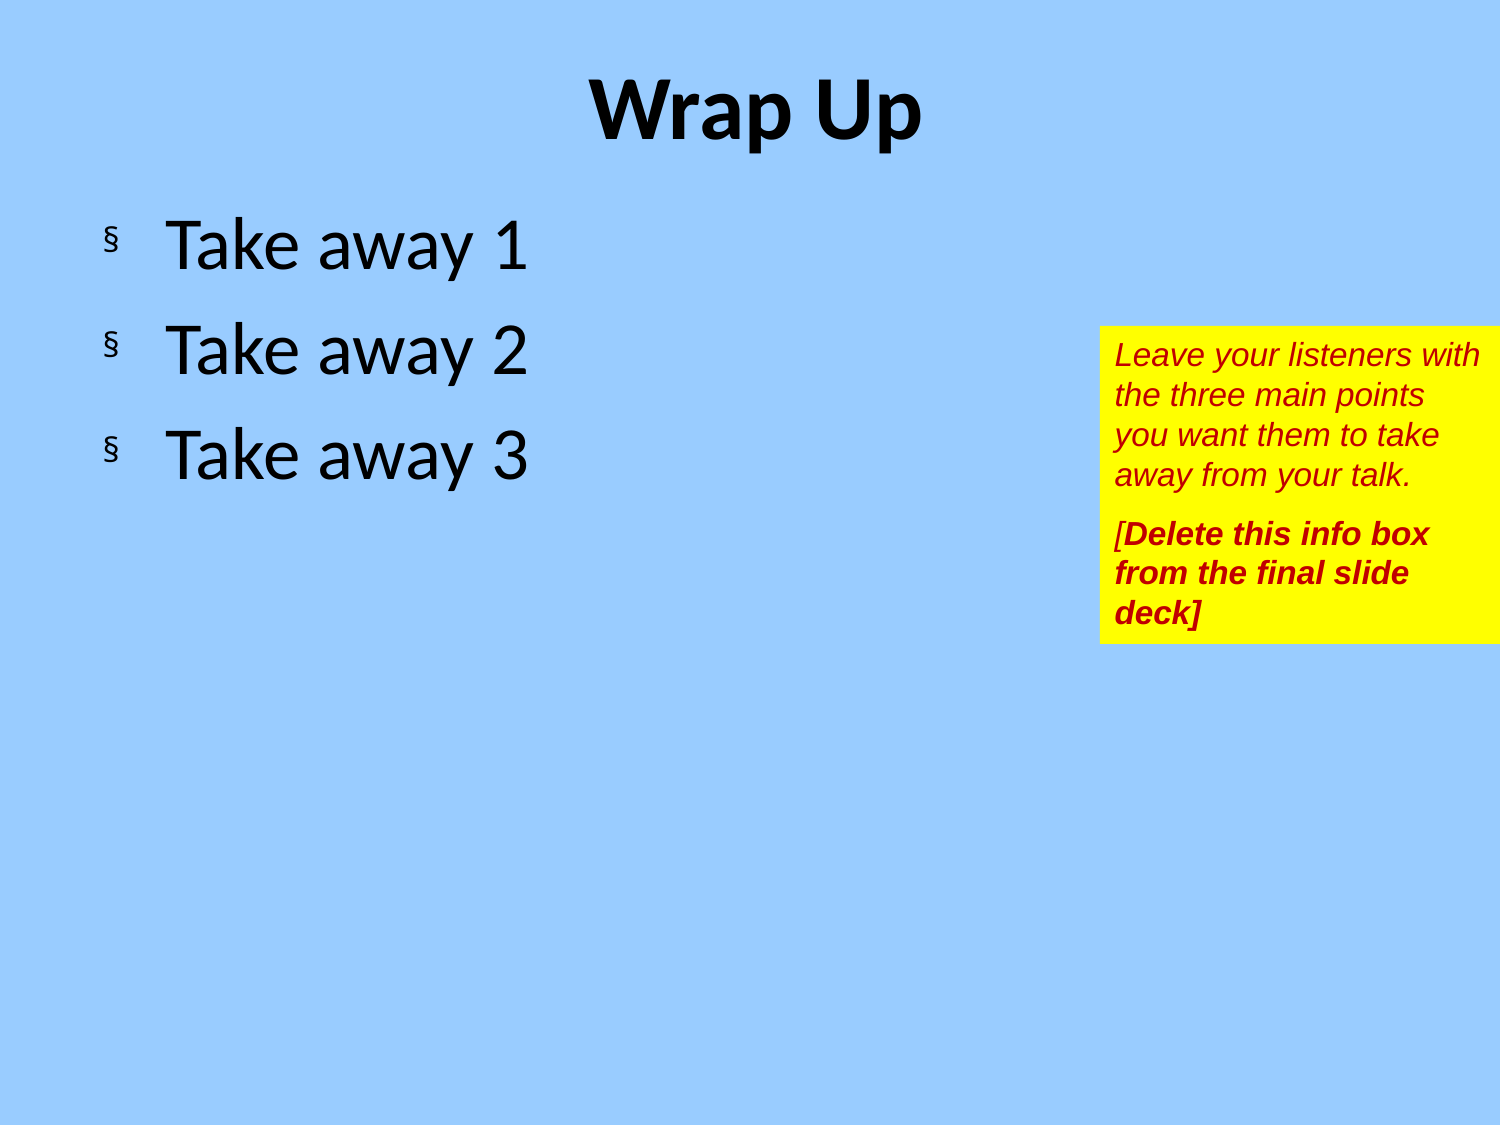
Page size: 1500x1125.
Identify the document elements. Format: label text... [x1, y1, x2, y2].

text_box Take away 1 Take away 2 Take away 3 [87, 187, 1413, 1005]
text_box Leave your listeners with the three main points you want them to take away from your talk. [Delete this info box from the final slide deck] [1099, 325, 1500, 644]
title Wrap Up [87, 25, 1425, 180]
